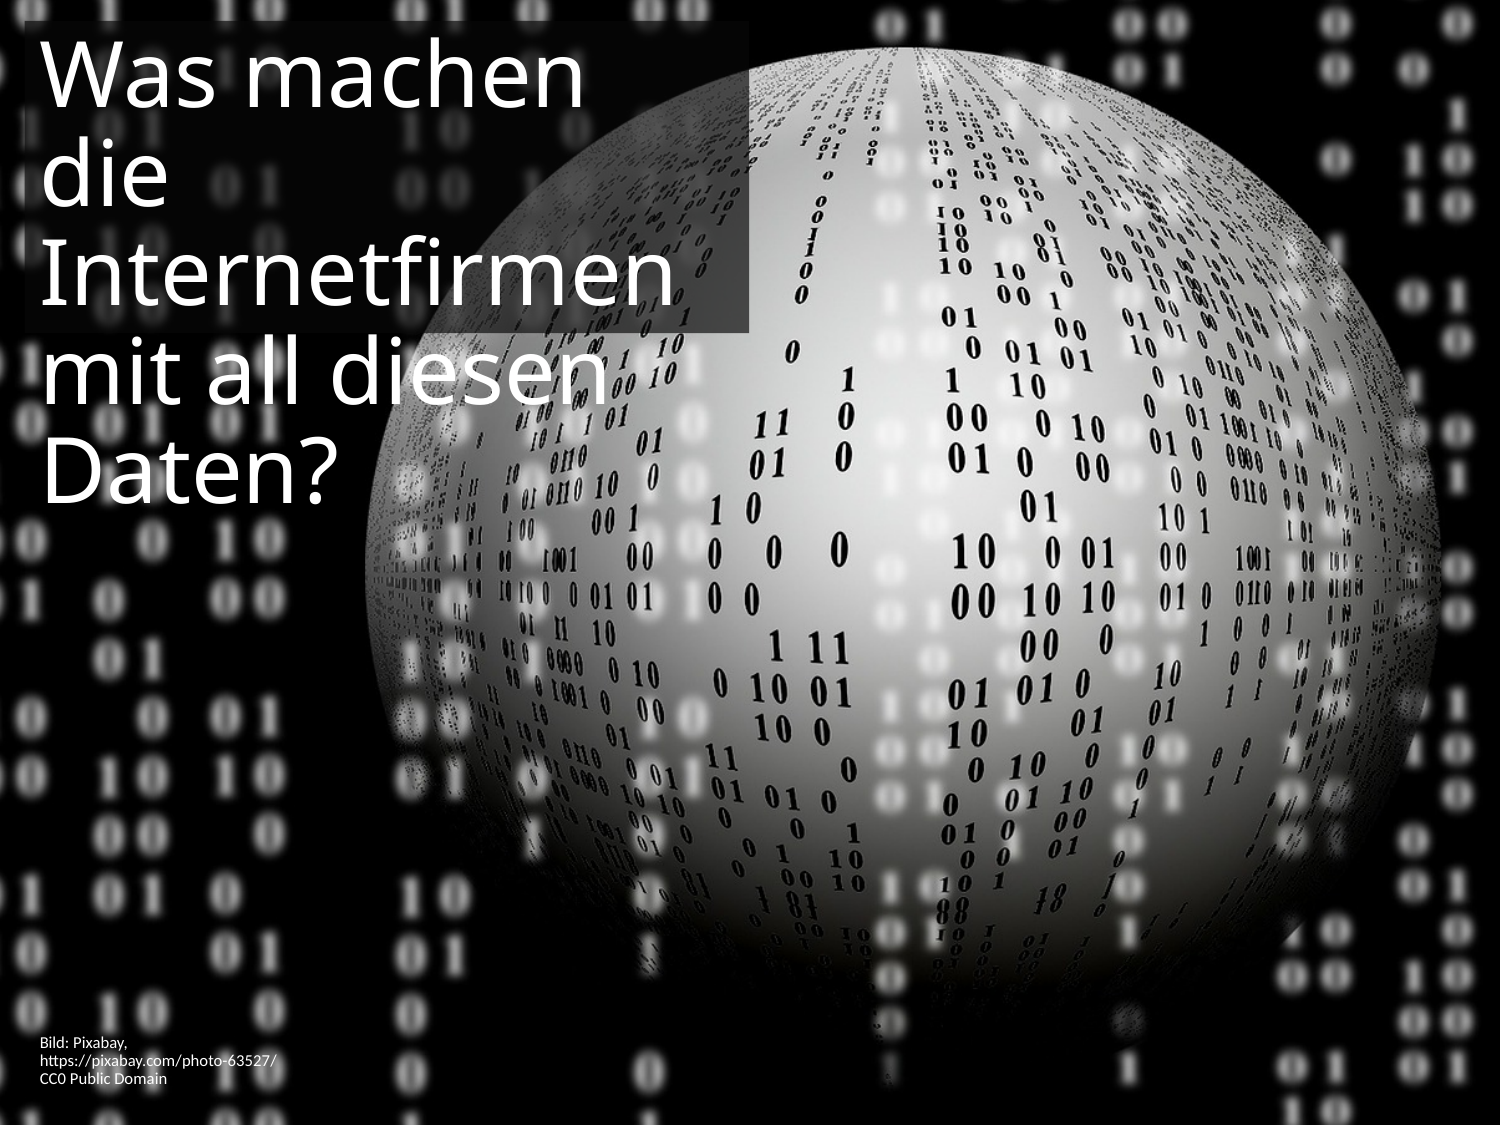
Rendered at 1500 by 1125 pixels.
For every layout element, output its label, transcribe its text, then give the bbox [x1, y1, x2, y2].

text_box Bild: Pixabay, https://pixabay.com/photo-63527/ CC0 Public Domain [24, 1027, 312, 1125]
title Was machen die Internetfirmen mit all diesen Daten? [24, 20, 750, 334]
picture [0, 0, 1500, 1125]
